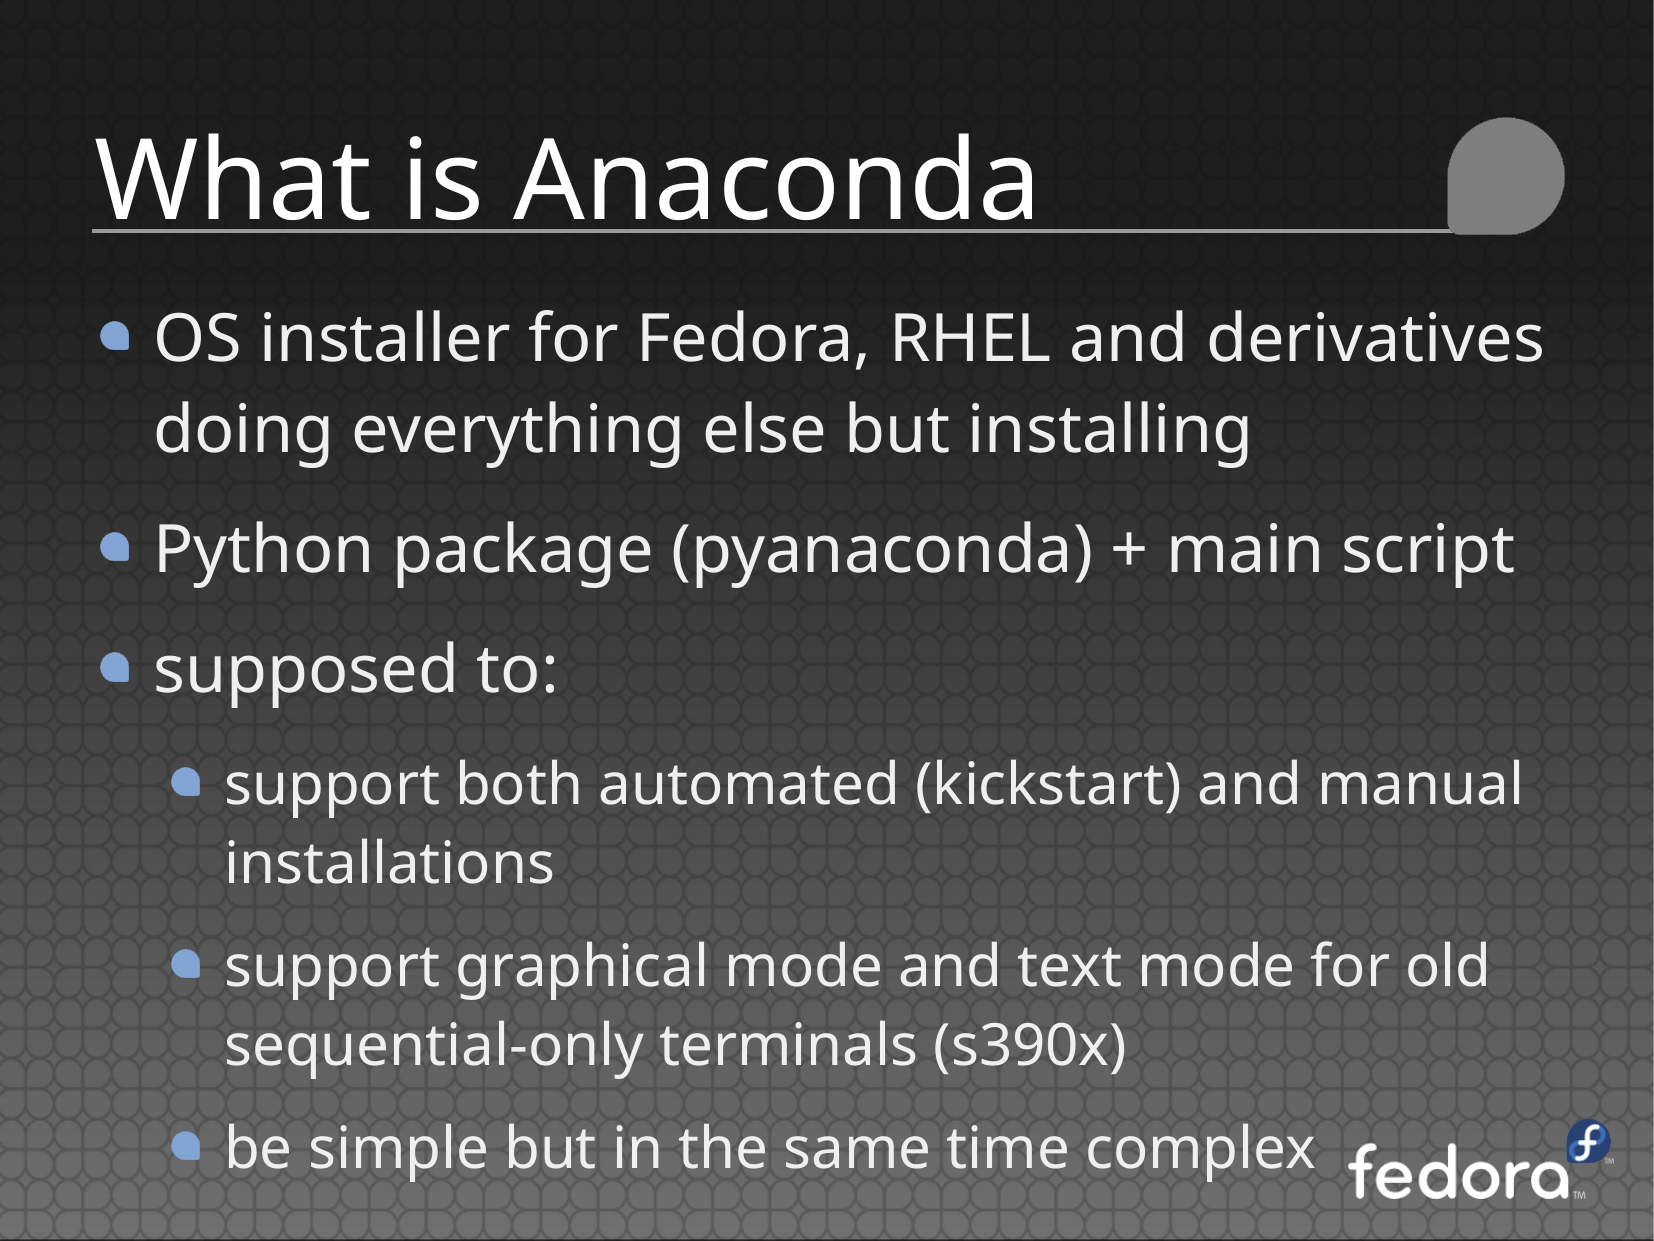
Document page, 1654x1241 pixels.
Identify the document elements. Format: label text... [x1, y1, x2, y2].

title What is Anaconda [94, 100, 1426, 251]
picture [0, 0, 1654, 1241]
list OS installer for Fedora, RHEL and derivatives doing everything else but installing Python package (pyanaconda) + main script supposed to: support both automated (kickstart) and manual installations support graphical mode and text mode for old sequential-only terminals (s390x) be simple but in the same time complex [82, 290, 1571, 1094]
